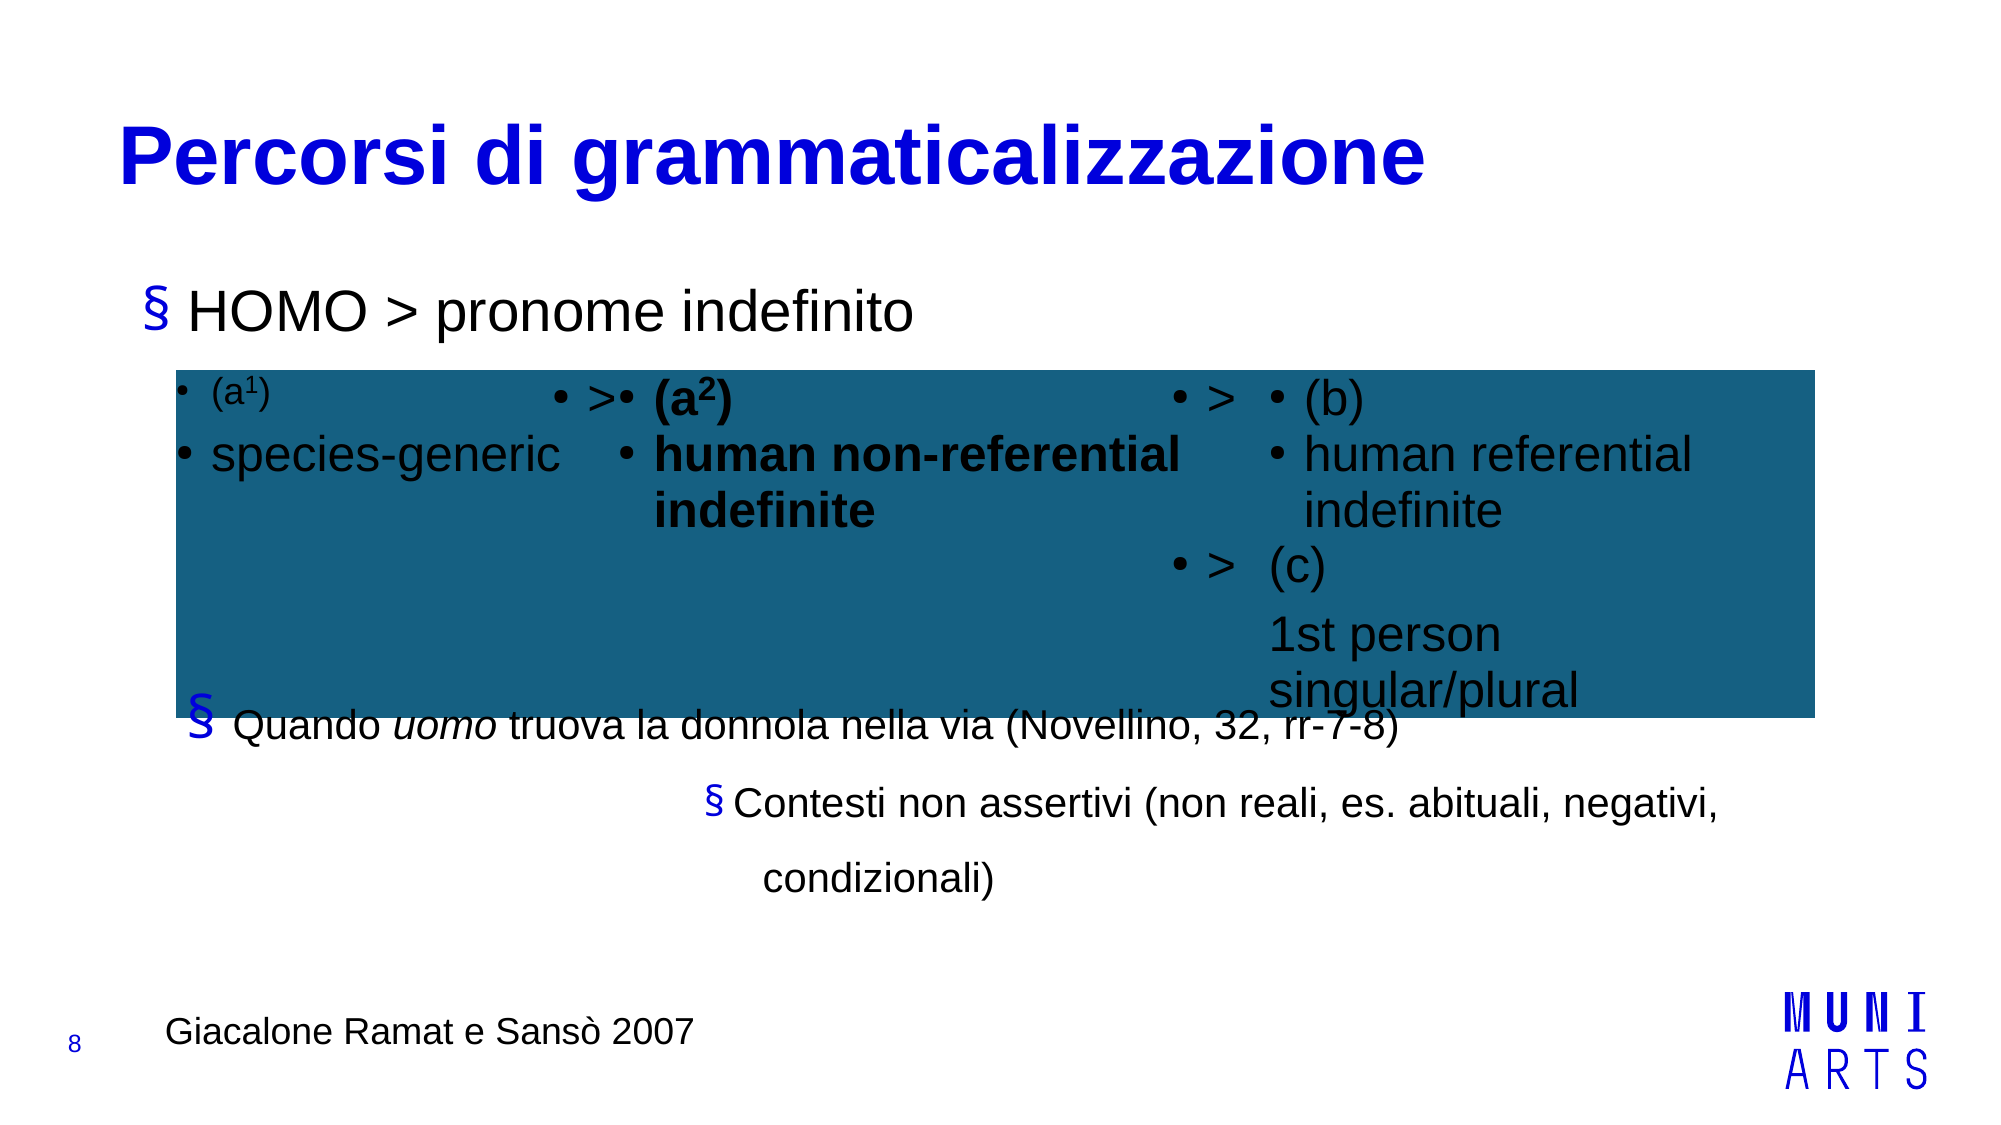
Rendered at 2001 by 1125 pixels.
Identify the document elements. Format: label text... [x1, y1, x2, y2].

table_header (a1) [176, 370, 552, 426]
table_header (b) [1269, 370, 1815, 426]
table_header > [1172, 370, 1269, 426]
table_cell [618, 538, 1172, 606]
table_cell [618, 606, 1269, 675]
table_cell species-generic [176, 426, 618, 538]
text_box Giacalone Ramat e Sansò 2007 [142, 976, 2000, 1067]
table_header > [552, 370, 618, 426]
title Percorsi di grammaticalizzazione [118, 118, 1883, 193]
table_cell human referential indefinite [1269, 426, 1815, 538]
text_box Quando uomo truova la donnola nella via (Novellino, 32, rr-7-8) Contesti non assertivi (non reali, es. abituali, negativi, condizionali) [162, 675, 1868, 847]
table_cell > [1172, 538, 1269, 606]
table_cell (c) [1269, 538, 1815, 606]
table_cell [176, 538, 618, 606]
table_cell human non-referential indefinite [618, 426, 1269, 538]
text_box 8 [67, 1021, 110, 1063]
list homo > pronome indefinito [118, 268, 1936, 507]
table_header (a2) [618, 370, 1172, 426]
table_cell 1st person singular/plural [1269, 606, 1815, 675]
table_cell [176, 606, 618, 675]
